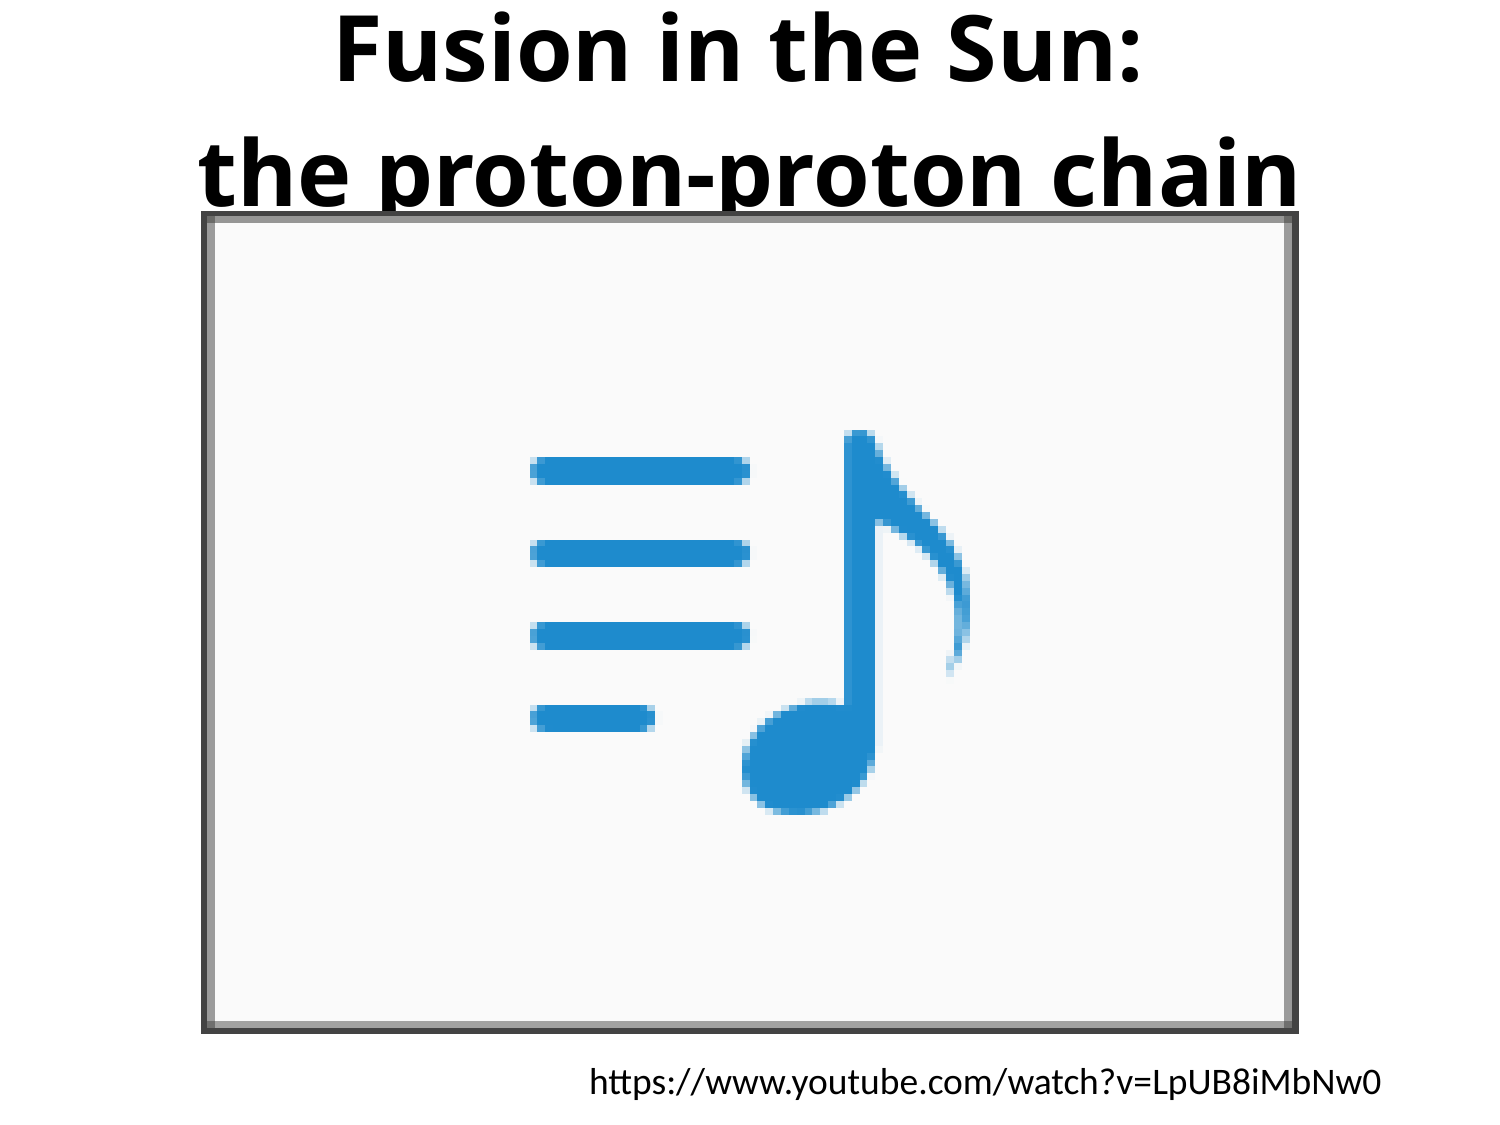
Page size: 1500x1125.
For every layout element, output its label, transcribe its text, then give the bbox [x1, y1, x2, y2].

text_box [199, 210, 1300, 1036]
title Fusion in the Sun: the proton-proton chain [30, 1, 1471, 216]
text_box https://www.youtube.com/watch?v=LpUB8iMbNw0 [574, 1049, 1397, 1110]
